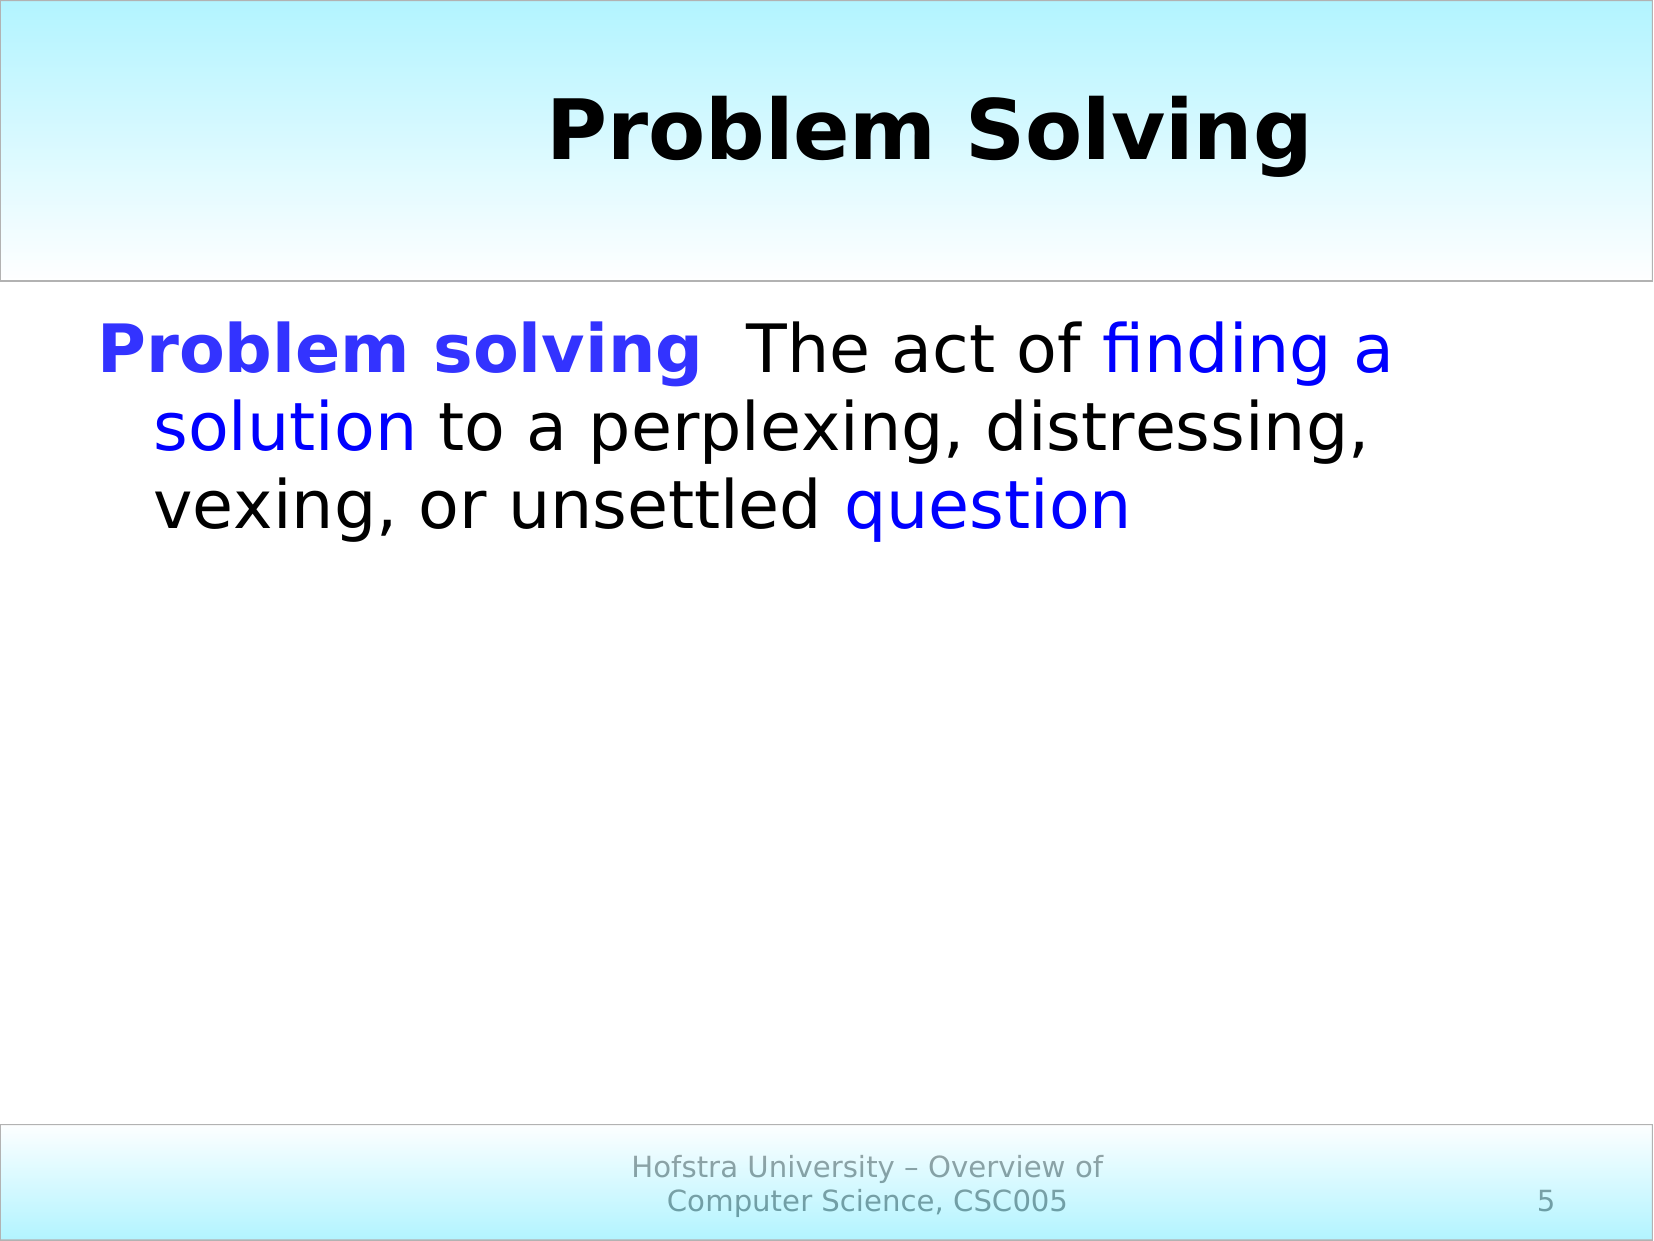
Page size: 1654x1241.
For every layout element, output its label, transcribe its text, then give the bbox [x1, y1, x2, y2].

list Problem solving The act of finding a solution to a perplexing, distressing, vexing, or unsettled question [82, 303, 1571, 1131]
title Problem Solving [247, 27, 1612, 235]
